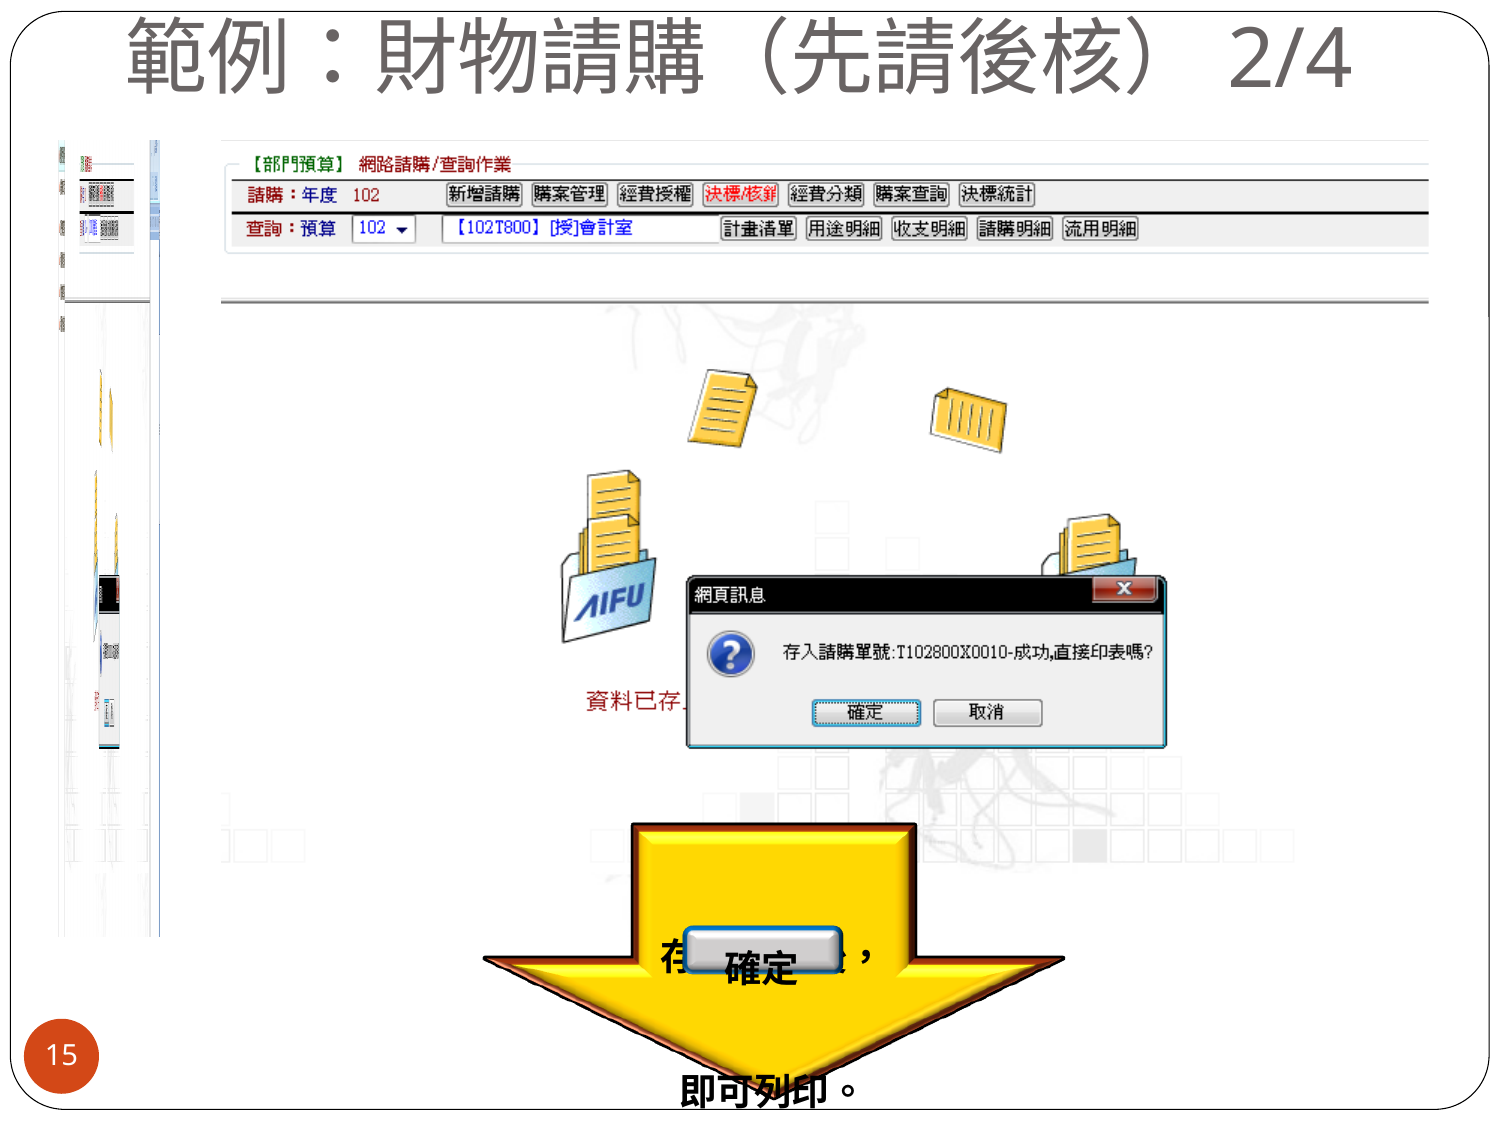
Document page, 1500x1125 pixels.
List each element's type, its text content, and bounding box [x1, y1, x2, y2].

picture [762, 1087, 769, 1093]
text_box 存檔成功後， 即可列印。 [635, 828, 911, 1027]
text_box 範例：財物請購（先請後核）2/4 [117, 0, 1418, 119]
text_box [23, 1018, 99, 1094]
picture [705, 1079, 709, 1101]
picture [726, 1089, 733, 1095]
text_box 確定 [687, 929, 837, 969]
picture [815, 1080, 821, 1101]
picture [58, 140, 1429, 1101]
